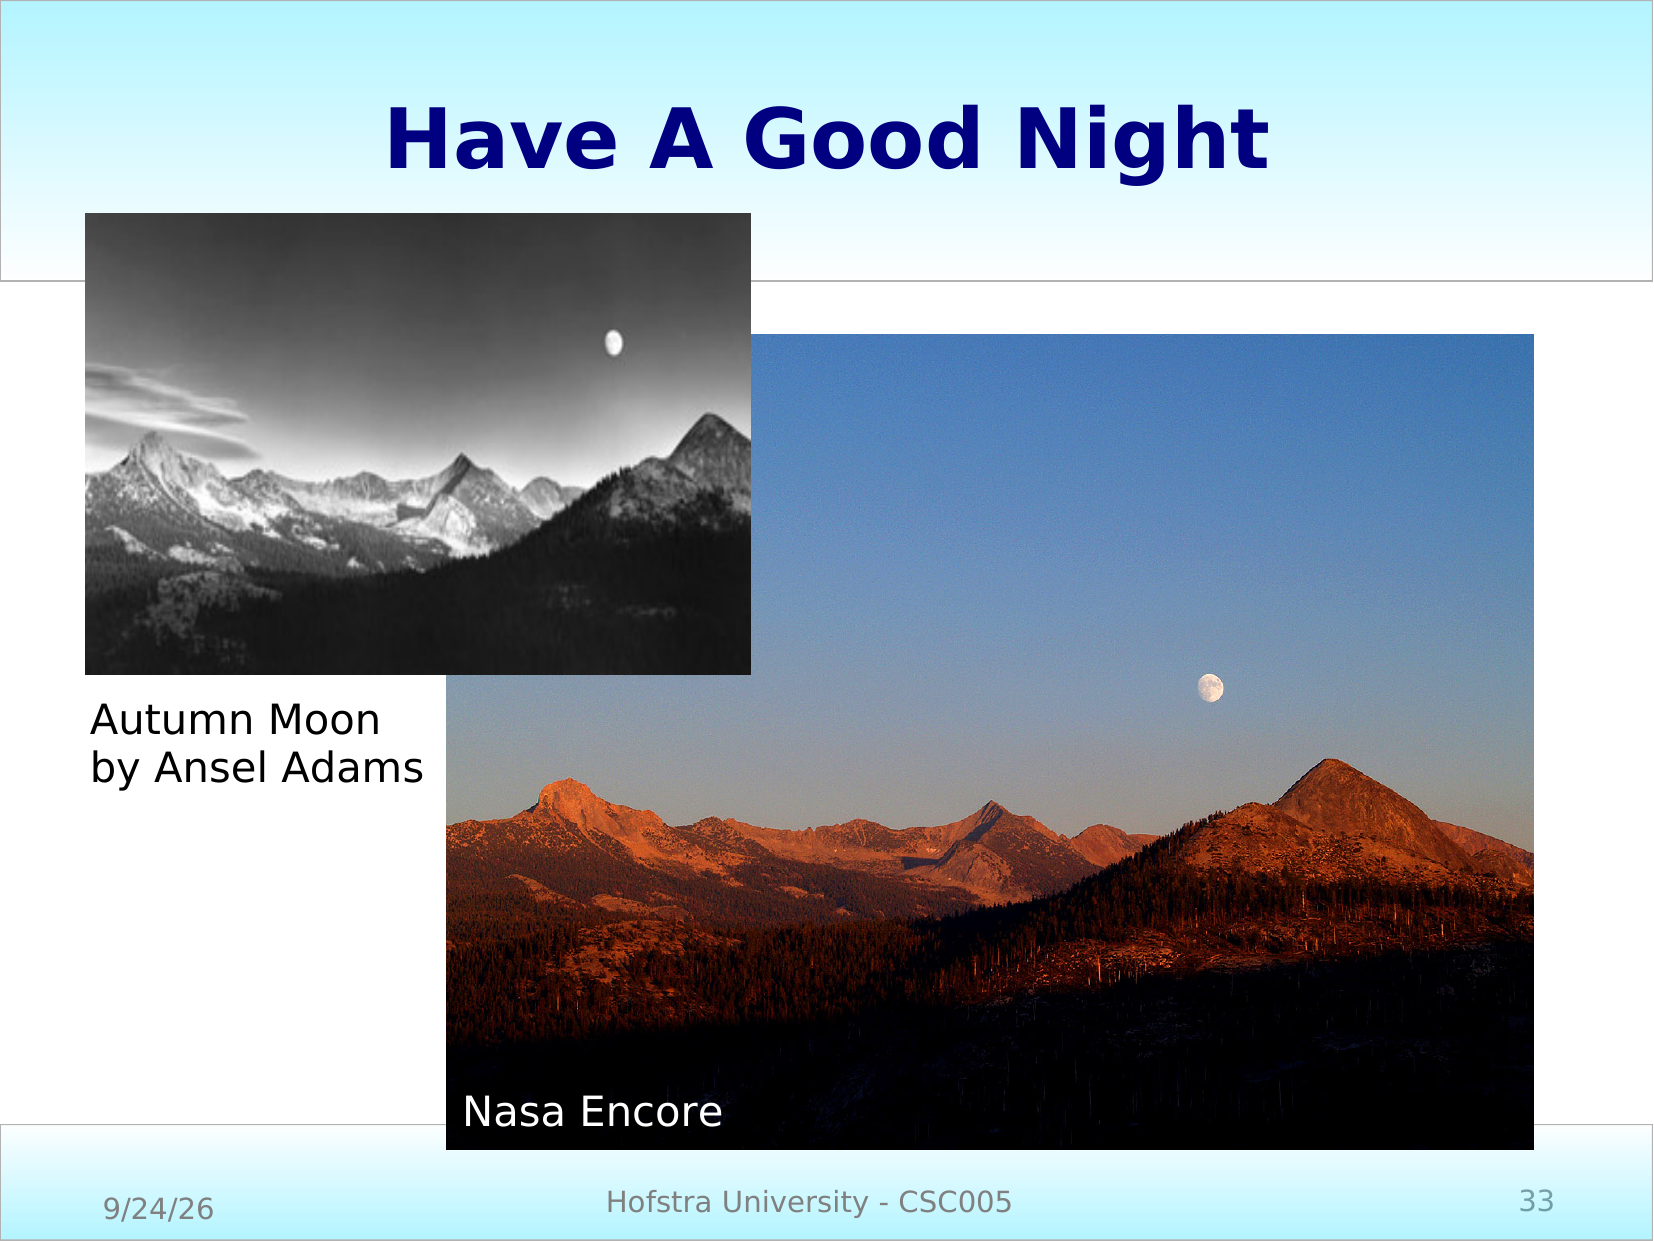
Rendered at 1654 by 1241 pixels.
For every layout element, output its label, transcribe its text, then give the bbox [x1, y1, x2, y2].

picture [85, 213, 1534, 1150]
text_box Nasa Encore [447, 1080, 739, 1144]
text_box Autumn Moon by Ansel Adams [75, 688, 440, 800]
title Have A Good Night [78, 10, 1576, 270]
